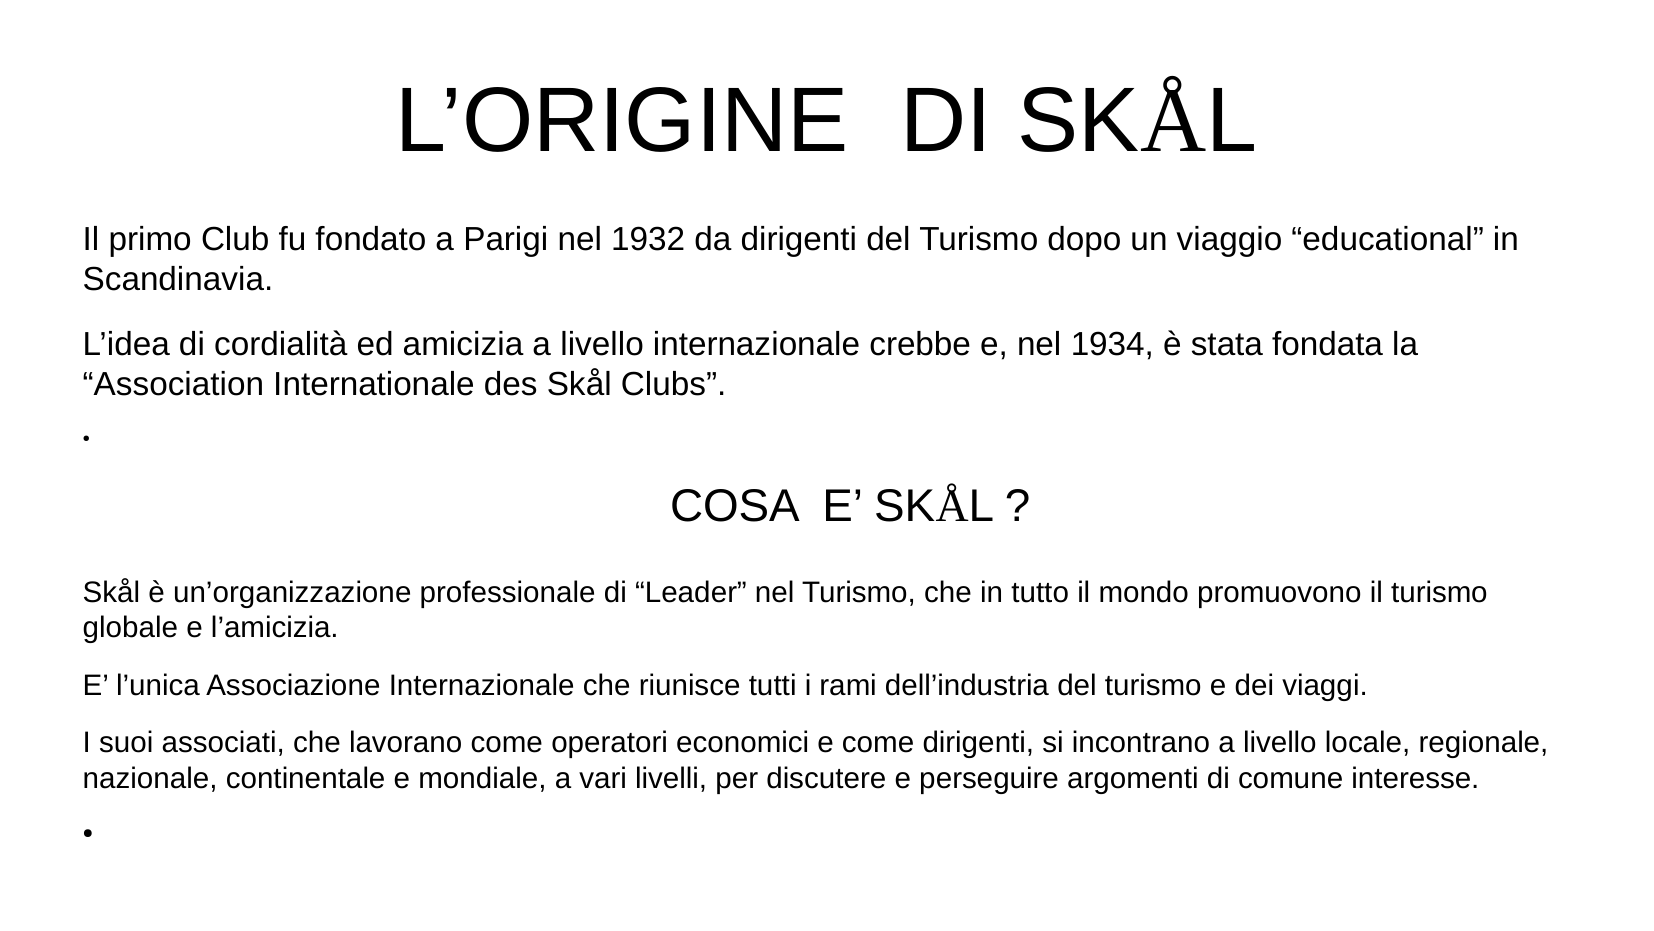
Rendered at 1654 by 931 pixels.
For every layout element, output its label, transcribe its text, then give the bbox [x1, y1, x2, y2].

list Il primo Club fu fondato a Parigi nel 1932 da dirigenti del Turismo dopo un viaggio “educational” in Scandinavia. L’idea di cordialità ed amicizia a livello internazionale crebbe e, nel 1934, è stata fondata la “Association Internationale des Skål Clubs”. [82, 217, 1571, 572]
title COSA E’ SKÅL ? [106, 425, 1595, 581]
title L’ORIGINE DI SKÅL [82, 37, 1571, 193]
list Skål è un’organizzazione professionale di “Leader” nel Turismo, che in tutto il mondo promuovono il turismo globale e l’amicizia. E’ l’unica Associazione Internazionale che riunisce tutti i rami dell’industria del turismo e dei viaggi. I suoi associati, che lavorano come operatori economici e come dirigenti, si incontrano a livello locale, regionale, nazionale, continentale e mondiale, a vari livelli, per discutere e perseguire argomenti di comune interesse. [82, 572, 1571, 799]
